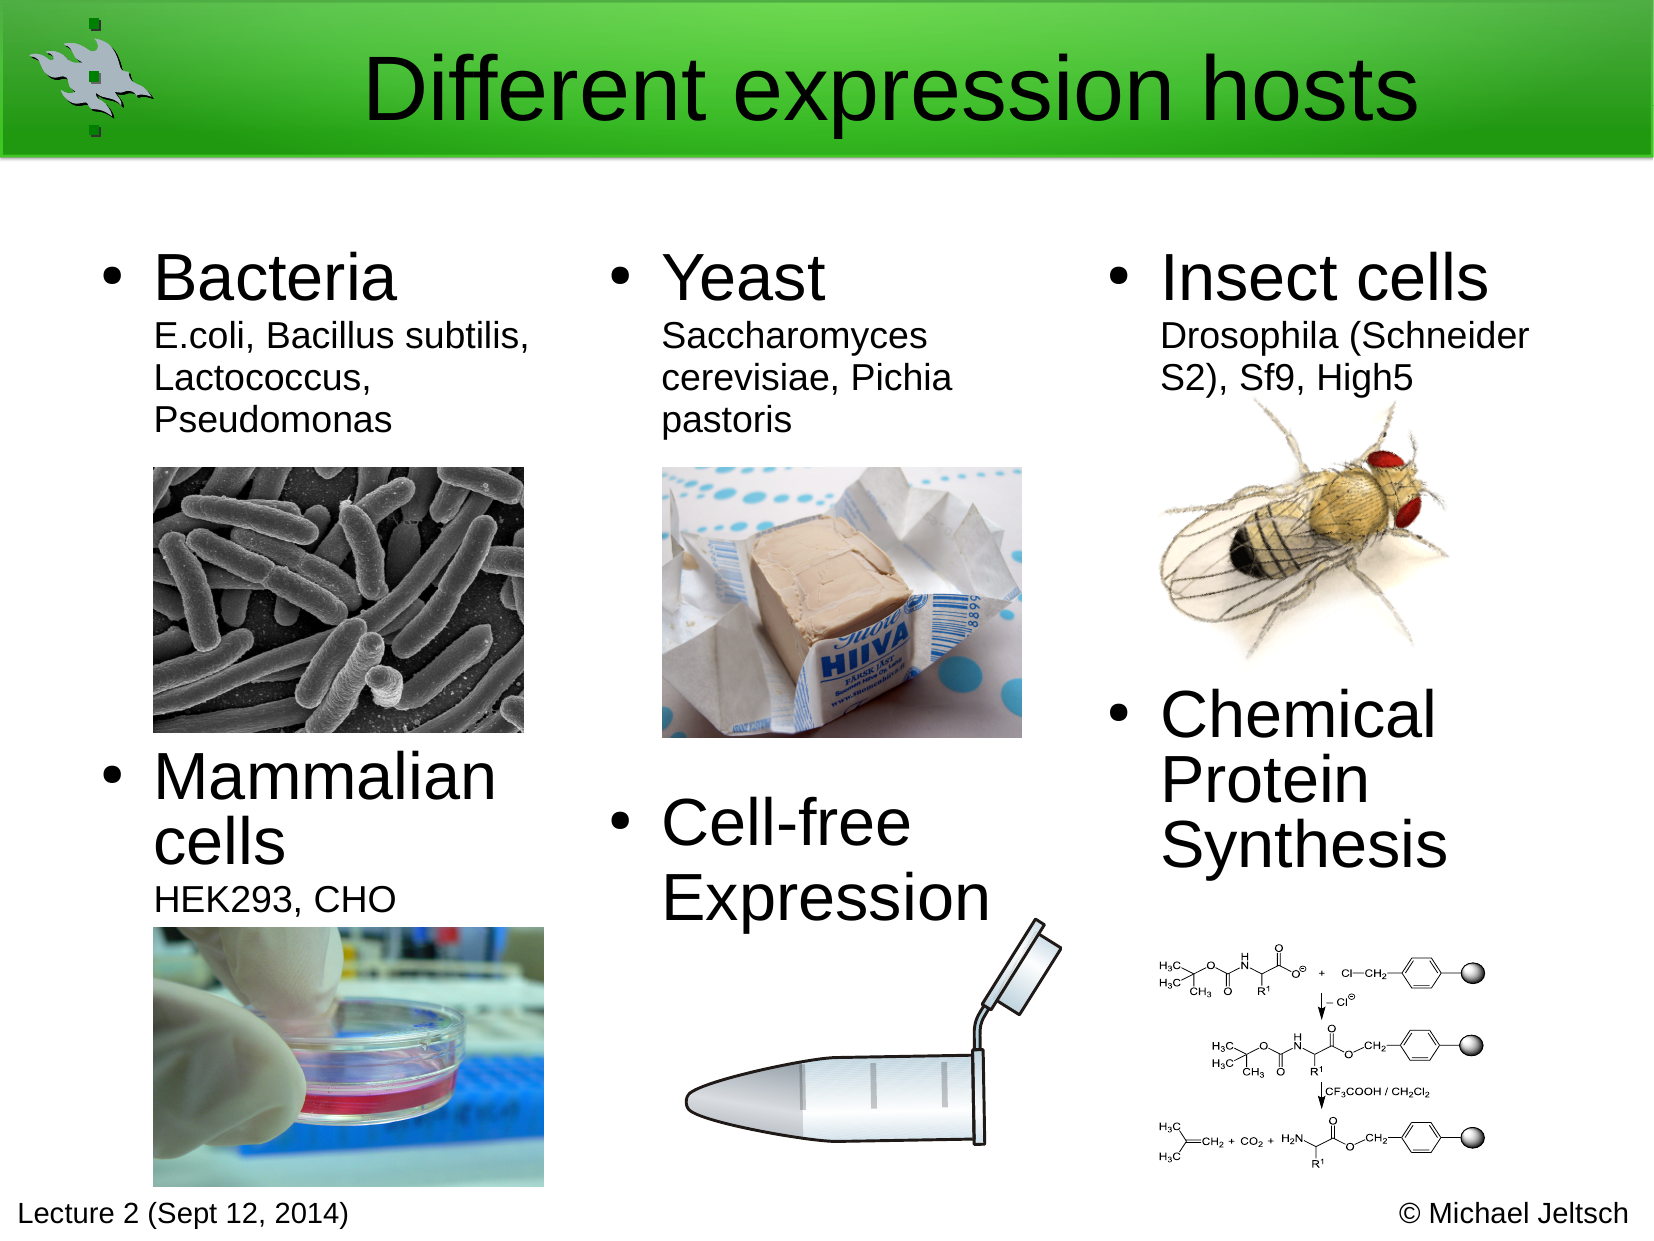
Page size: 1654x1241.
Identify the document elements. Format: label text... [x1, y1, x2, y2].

list Yeast Saccharomyces cerevisiae, Pichia pastoris [590, 240, 1070, 584]
picture [153, 1092, 544, 1188]
picture [153, 467, 524, 733]
list Cell-free Expression [590, 784, 1070, 1128]
list Bacteria E.coli, Bacillus subtilis, Lactococcus, Pseudomonas [82, 240, 562, 584]
title Different expression hosts [212, 17, 1571, 160]
picture [1157, 584, 1458, 672]
list Mammalian cells HEK293, CHO [82, 748, 562, 1092]
picture [1157, 1030, 1487, 1170]
list Insect cells Drosophila (Schneider S2), Sf9, High5 [1089, 240, 1569, 584]
list Chemical Protein Synthesis [1089, 686, 1569, 1030]
picture [685, 1128, 1067, 1151]
picture [662, 584, 1022, 738]
